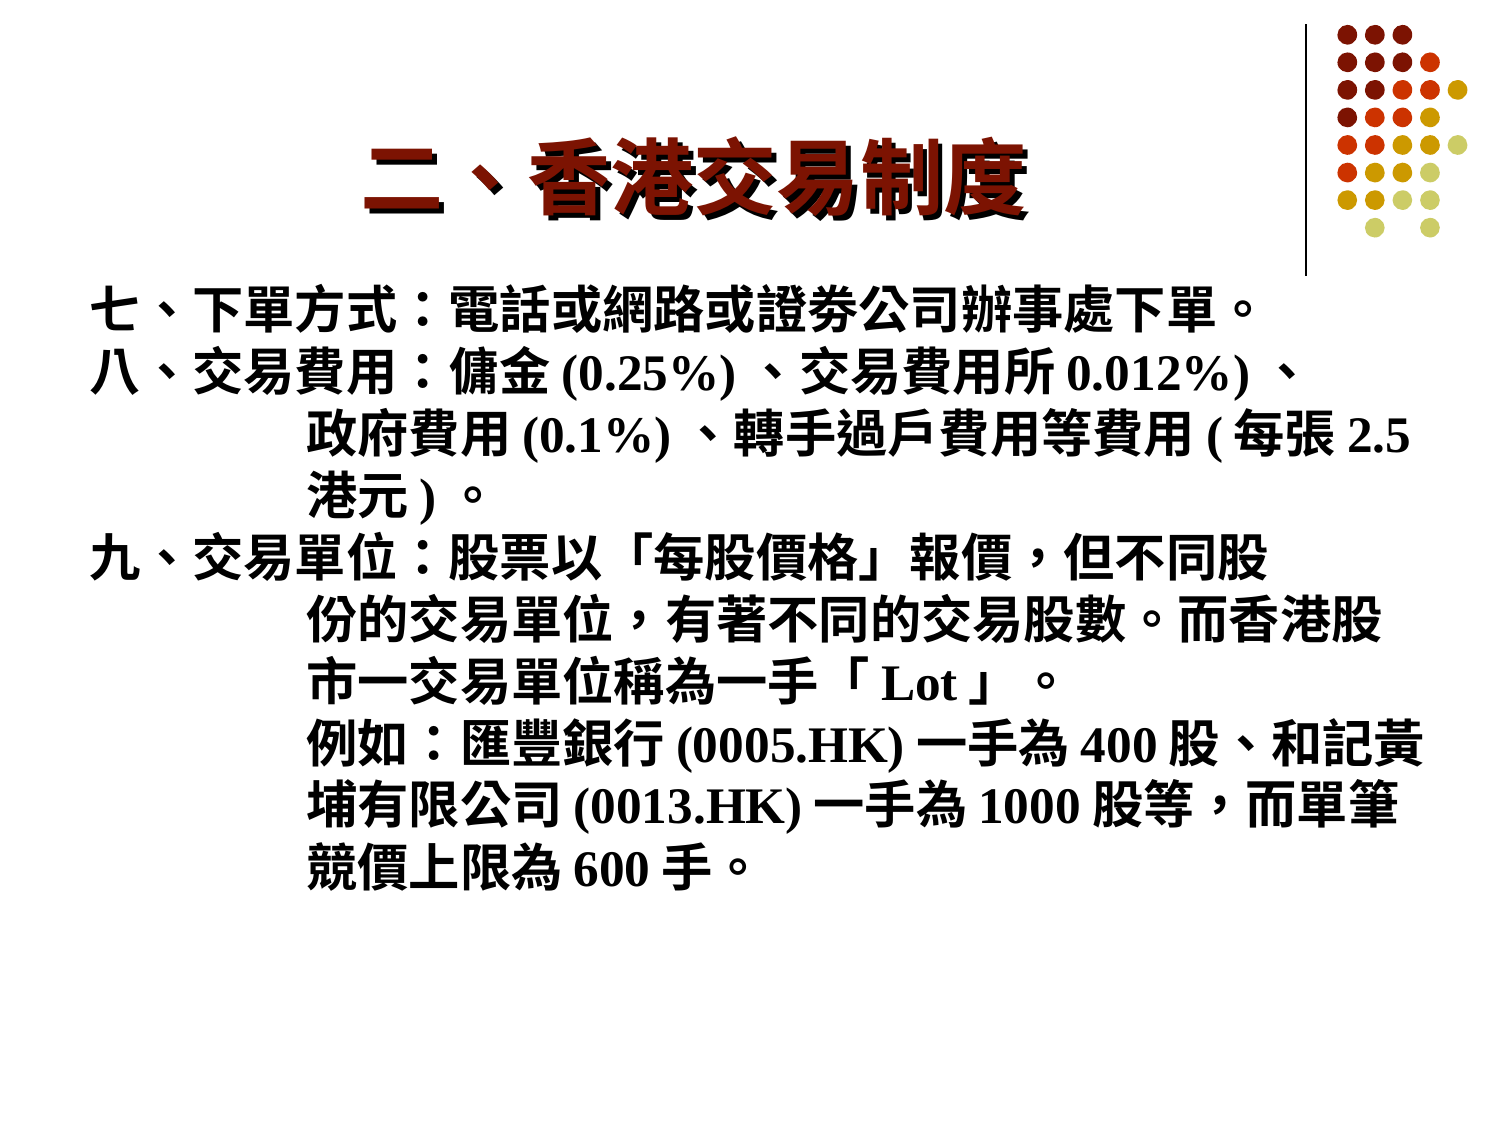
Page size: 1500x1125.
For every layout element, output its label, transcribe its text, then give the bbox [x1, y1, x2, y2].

list 七、下單方式：電話或網路或證劵公司辦事處下單。 八、交易費用：傭金(0.25%)、交易費用所0.012%)、 政府費用(0.1%)、轉手過戶費用等費用(每張2.5 港元)。 九、交易單位：股票以「每股價格」報價，但不同股 份的交易單位，有著不同的交易股數。而香港股 市一交易單位稱為一手「Lot」。 例如：匯豐銀行(0005.HK)一手為400股、和記黃 埔有限公司(0013.HK)一手為1000股等，而單筆 競價上限為600手。 [75, 281, 1500, 917]
title 二、香港交易制度 [74, 20, 1313, 233]
